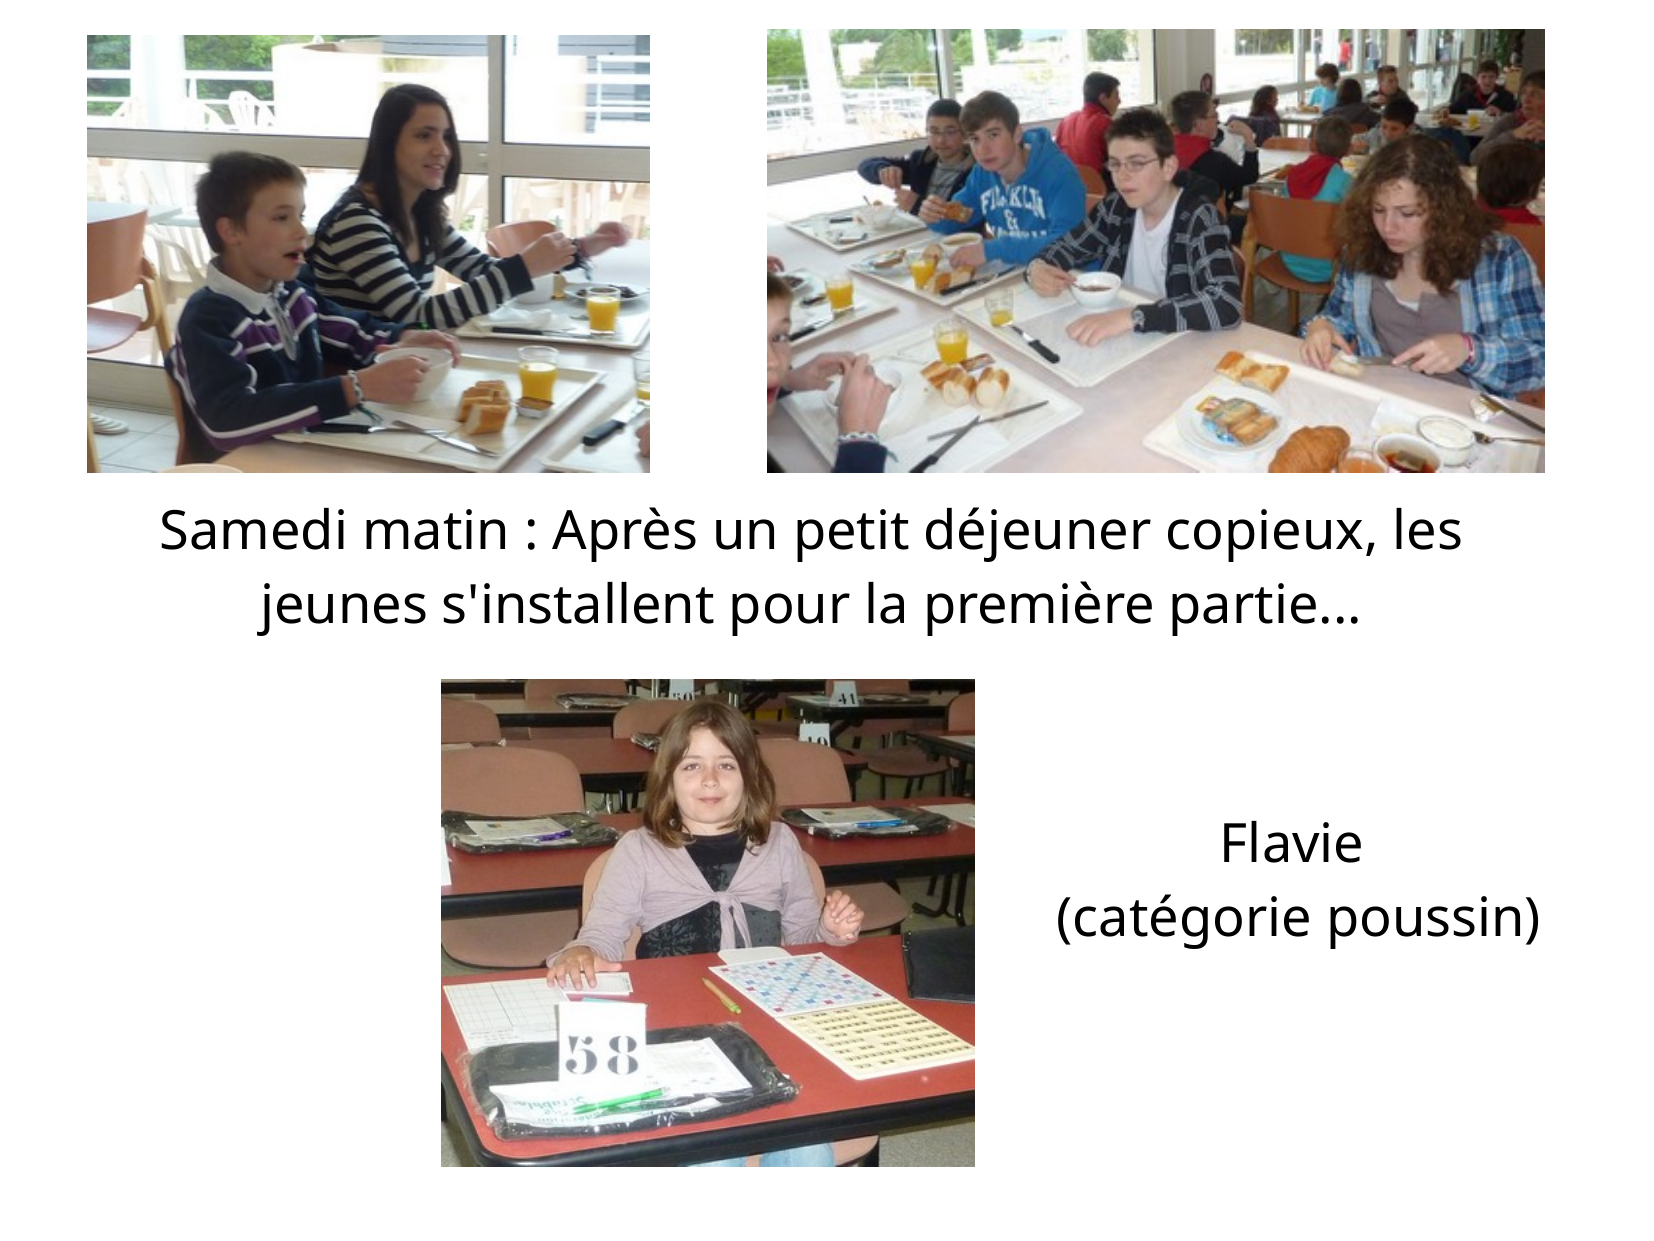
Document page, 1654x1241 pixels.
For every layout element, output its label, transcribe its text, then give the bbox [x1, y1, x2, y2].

picture [767, 29, 1545, 473]
picture [441, 679, 975, 1167]
text_box Samedi matin : Après un petit déjeuner copieux, les jeunes s'installent pour la première partie... [59, 483, 1565, 650]
text_box Flavie (catégorie poussin) [1033, 797, 1565, 964]
picture [87, 35, 650, 473]
